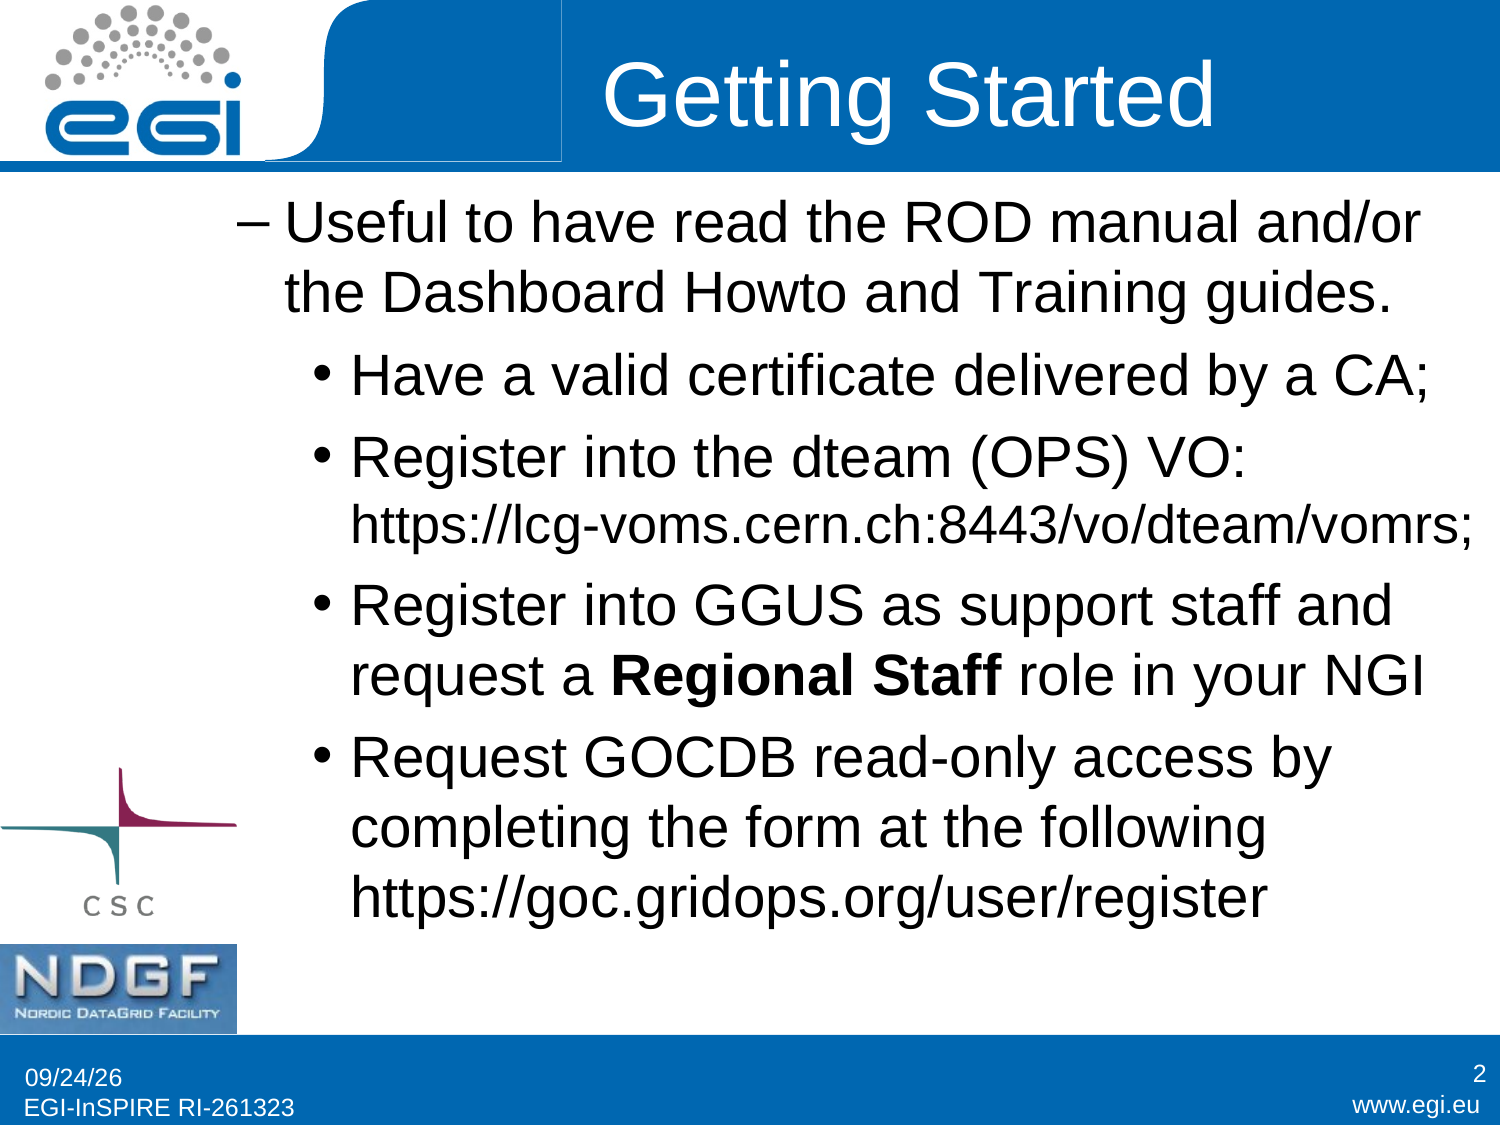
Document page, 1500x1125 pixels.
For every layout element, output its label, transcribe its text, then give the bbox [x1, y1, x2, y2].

text_box <number> [1151, 1042, 1500, 1103]
picture [0, 944, 147, 1034]
list Useful to have read the ROD manual and/or the Dashboard Howto and Training guides. Have a valid certificate delivered by a CA; Register into the dteam (OPS) VO: https://lcg-voms.cern.ch:8443/vo/dteam/vomrs; Register into GGUS as support staff and request a Regional Staff role in your NGI Request GOCDB read-only access by completing the form at the following https://goc.gridops.org/user/register [147, 177, 1500, 1034]
title Getting Started [348, 18, 1471, 161]
text_box 09/16/10 [10, 1046, 361, 1107]
picture [0, 0, 265, 161]
picture [0, 767, 147, 916]
